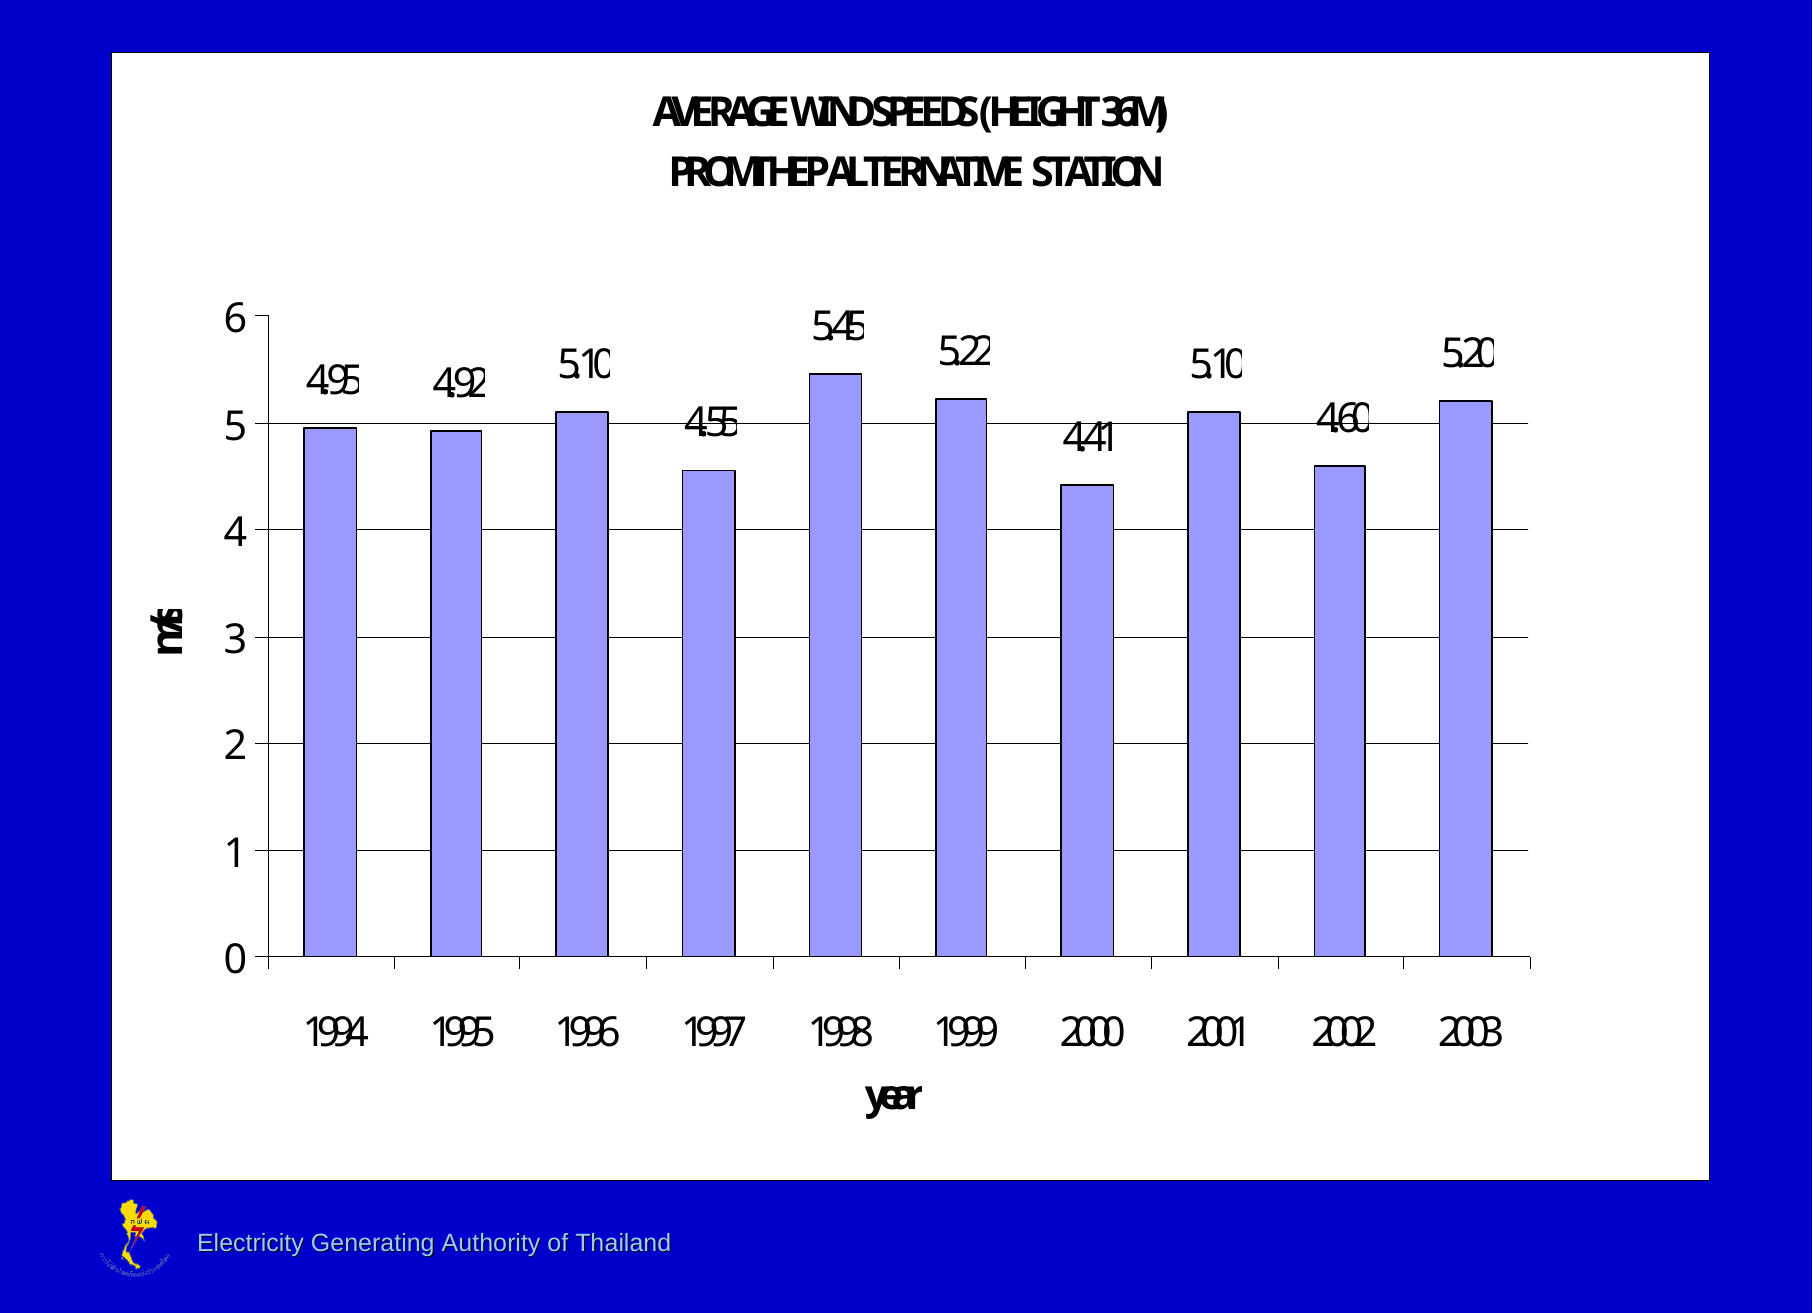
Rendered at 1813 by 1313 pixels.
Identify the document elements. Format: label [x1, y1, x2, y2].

picture [97, 1197, 172, 1280]
chart [103, 44, 1719, 1188]
